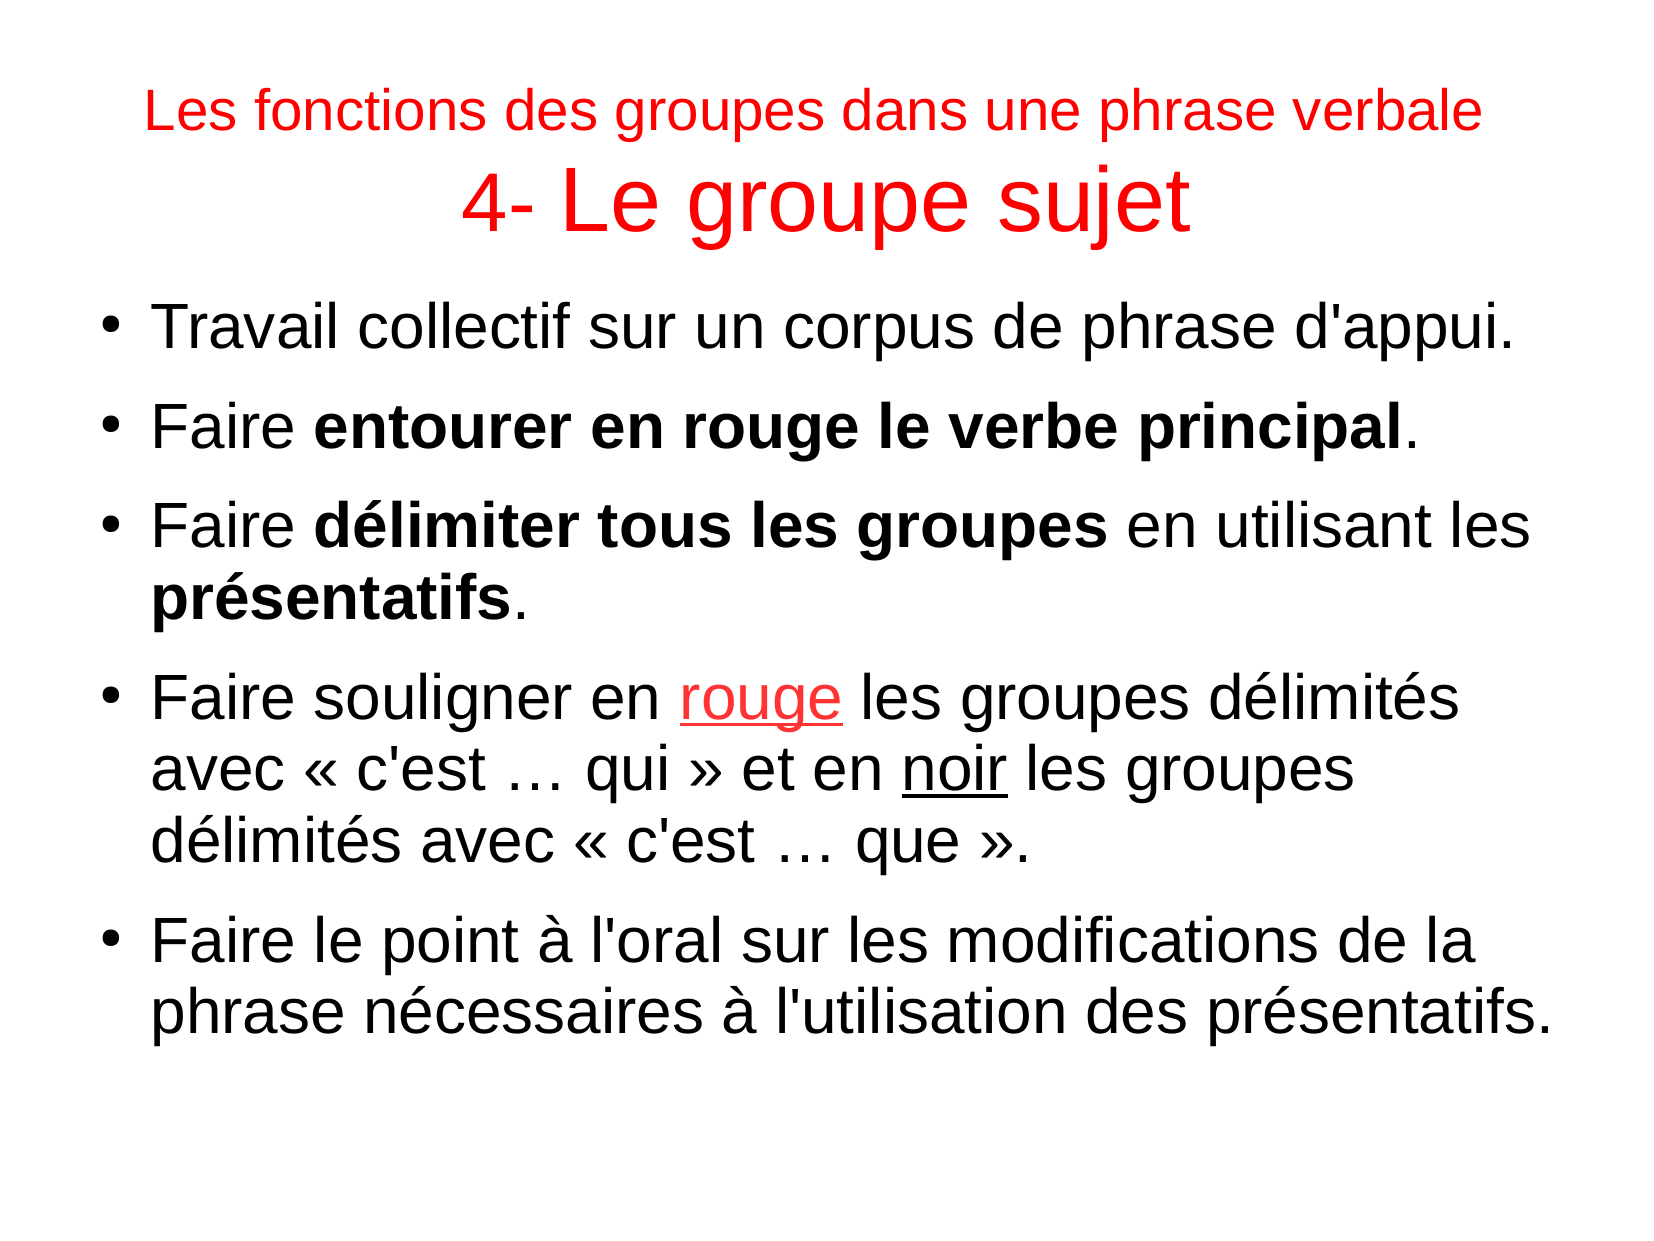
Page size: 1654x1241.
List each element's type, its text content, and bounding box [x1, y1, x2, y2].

list Travail collectif sur un corpus de phrase d'appui. Faire entourer en rouge le verbe principal. Faire délimiter tous les groupes en utilisant les présentatifs. Faire souligner en rouge les groupes délimités avec « c'est … qui » et en noir les groupes délimités avec « c'est … que ». Faire le point à l'oral sur les modifications de la phrase nécessaires à l'utilisation des présentatifs. [82, 290, 1571, 1158]
title Les fonctions des groupes dans une phrase verbale 4- Le groupe sujet [82, 49, 1571, 257]
